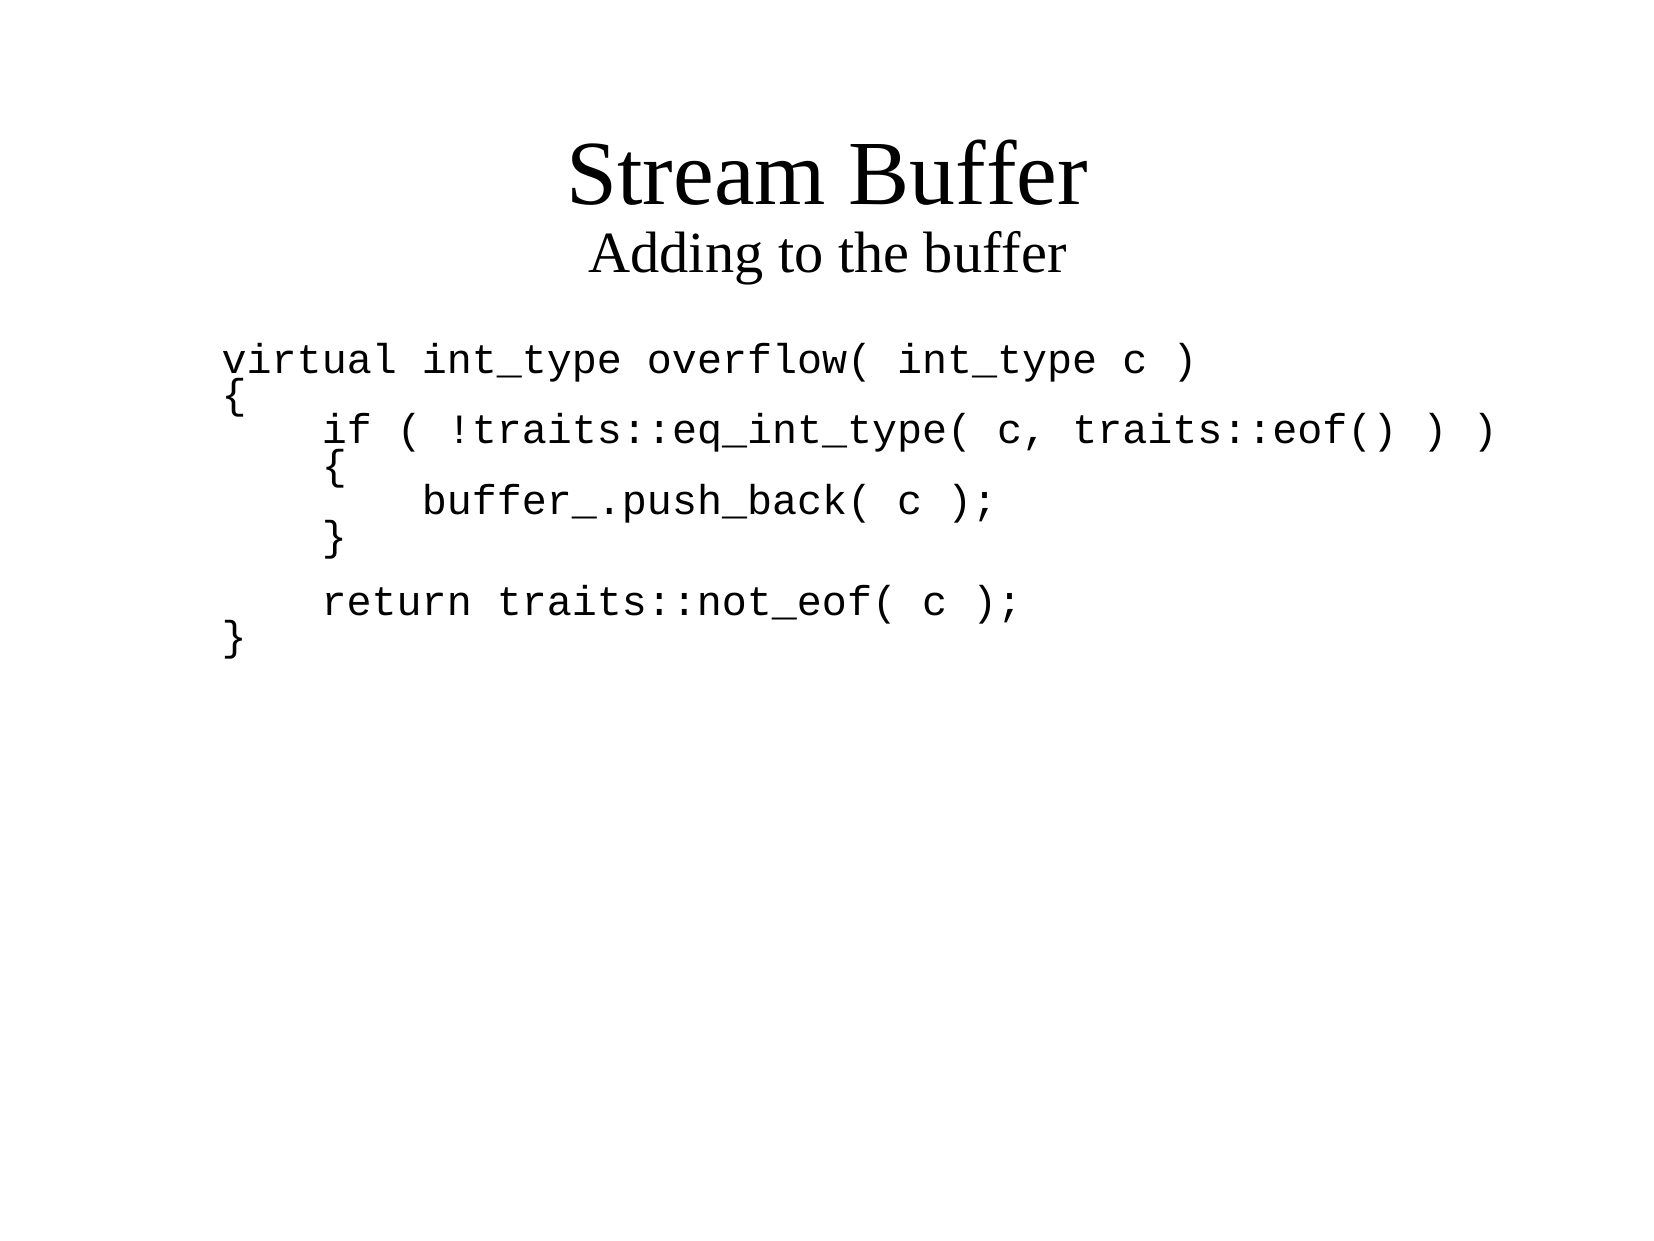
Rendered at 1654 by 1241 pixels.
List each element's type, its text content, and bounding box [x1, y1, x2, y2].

title Stream Buffer Adding to the buffer [121, 102, 1534, 310]
list virtual int_type overflow( int_type c ) { if ( !traits::eq_int_type( c, traits::eof() ) ) { buffer_.push_back( c ); } return traits::not_eof( c ); } [121, 344, 1534, 1126]
